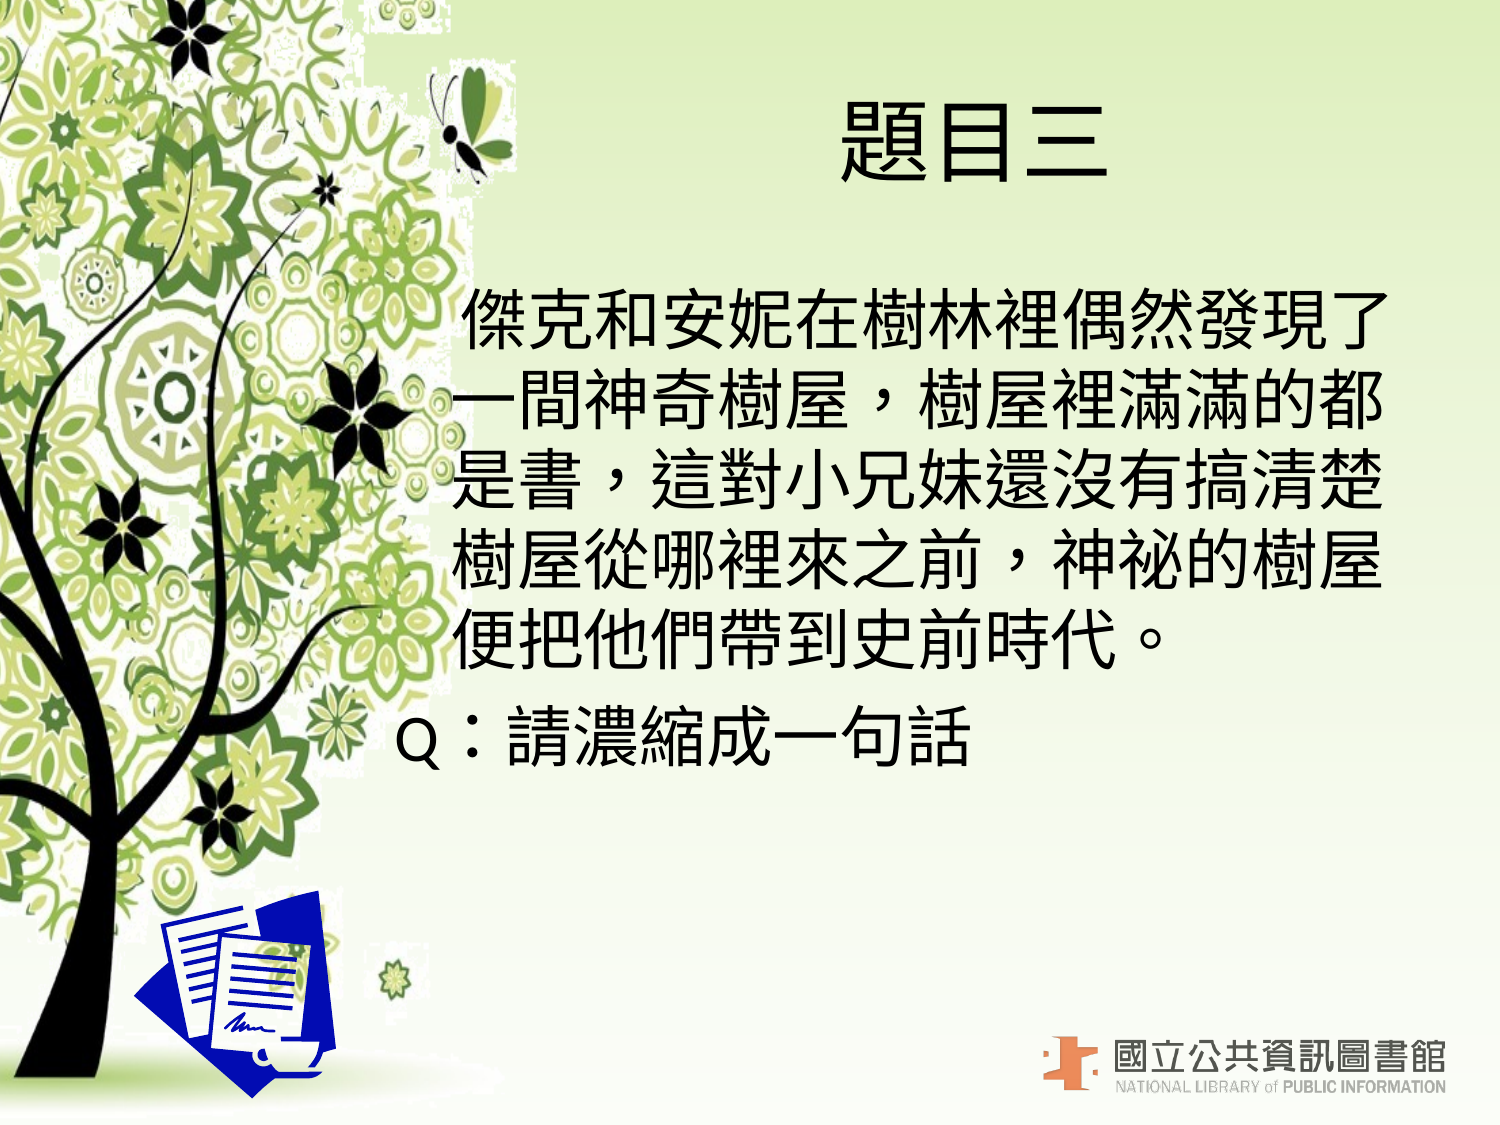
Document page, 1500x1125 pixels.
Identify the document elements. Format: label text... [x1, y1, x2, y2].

text_box [581, 0, 1500, 1125]
title 題目三 [527, 45, 1426, 233]
picture [0, 0, 581, 1125]
list 傑克和安妮在樹林裡偶然發現了一間神奇樹屋，樹屋裡滿滿的都是書，這對小兄妹還沒有搞清楚樹屋從哪裡來之前，神祕的樹屋便把他們帶到史前時代。 Q：請濃縮成一句話 [386, 262, 1426, 1005]
